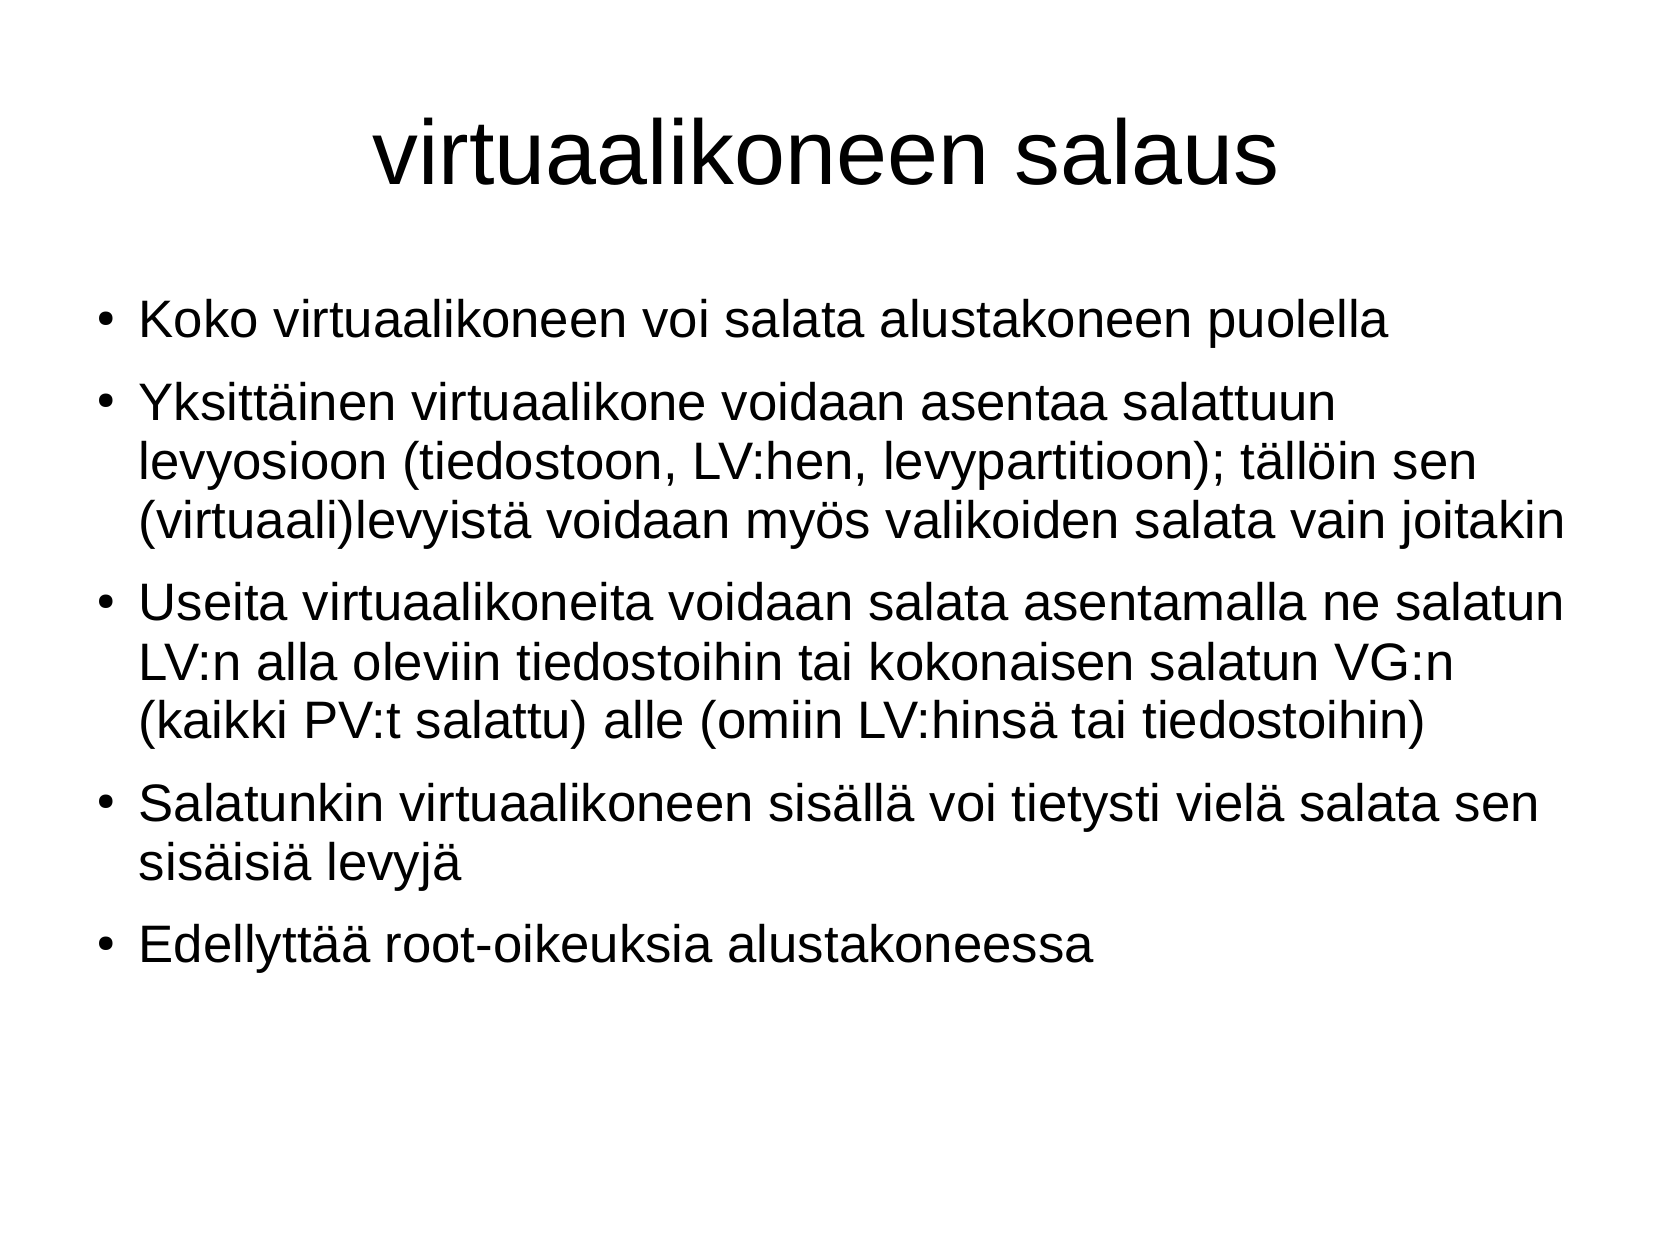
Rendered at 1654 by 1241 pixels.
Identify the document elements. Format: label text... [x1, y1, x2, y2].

list Koko virtuaalikoneen voi salata alustakoneen puolella Yksittäinen virtuaalikone voidaan asentaa salattuun levyosioon (tiedostoon, LV:hen, levypartitioon); tällöin sen (virtuaali)levyistä voidaan myös valikoiden salata vain joitakin Useita virtuaalikoneita voidaan salata asentamalla ne salatun LV:n alla oleviin tiedostoihin tai kokonaisen salatun VG:n (kaikki PV:t salattu) alle (omiin LV:hinsä tai tiedostoihin) Salatunkin virtuaalikoneen sisällä voi tietysti vielä salata sen sisäisiä levyjä Edellyttää root-oikeuksia alustakoneessa [82, 290, 1571, 1010]
title virtuaalikoneen salaus [82, 49, 1571, 257]
